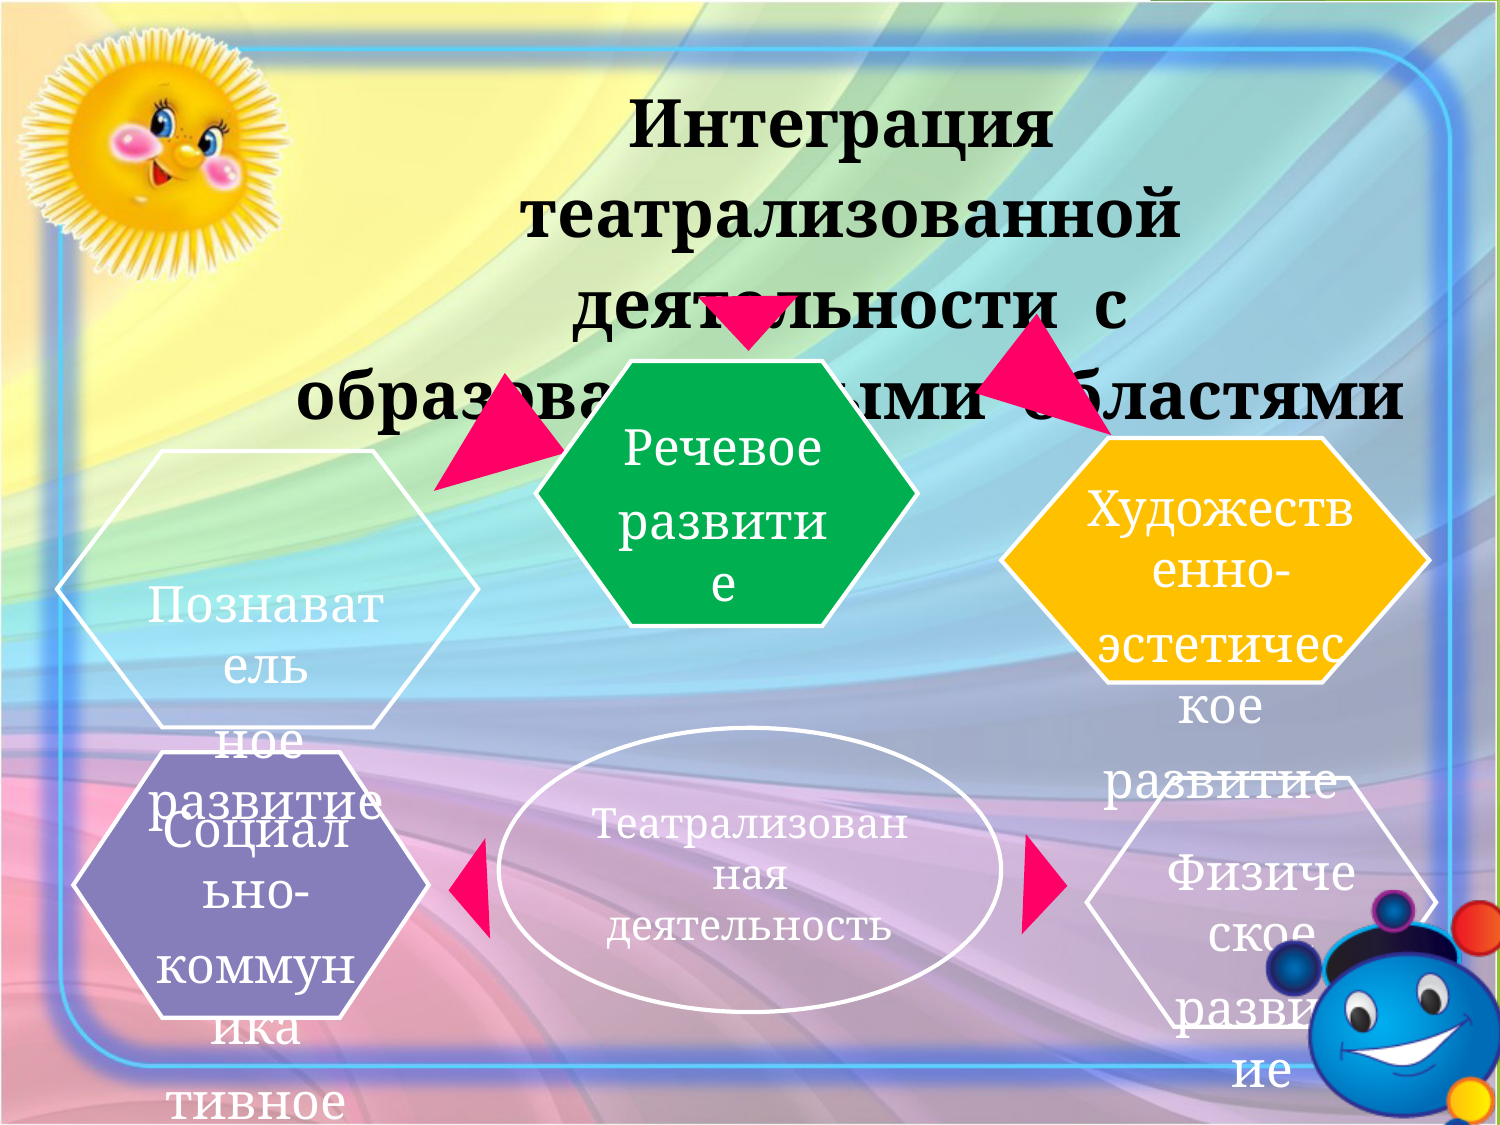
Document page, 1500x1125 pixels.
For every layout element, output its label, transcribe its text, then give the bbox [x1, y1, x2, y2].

text_box [1374, 497, 1430, 624]
text_box [597, 360, 918, 587]
text_box [1021, 833, 1068, 935]
text_box [604, 589, 849, 627]
text_box [269, 965, 278, 976]
text_box Театрализованная деятельность [572, 789, 928, 965]
text_box [230, 965, 239, 976]
text_box [697, 295, 799, 351]
picture [0, 1, 1500, 1125]
text_box Физическое развитие [1151, 833, 1374, 980]
text_box [975, 313, 1112, 436]
text_box [1080, 438, 1351, 470]
text_box [136, 752, 366, 791]
text_box [73, 792, 376, 1018]
text_box Познаватель ное развитие [126, 497, 407, 706]
text_box Социально- коммуника тивное развитие [135, 791, 377, 965]
text_box Речевое развитие [596, 408, 851, 589]
text_box [304, 965, 313, 979]
text_box [433, 372, 596, 578]
text_box Интеграция театрализованной деятельности с образовательными областями [277, 68, 1424, 326]
text_box [1238, 646, 1245, 652]
text_box [377, 807, 429, 963]
text_box [194, 965, 207, 981]
text_box [258, 752, 269, 756]
text_box Художественно- эстетическое развитие [1069, 470, 1374, 646]
text_box [1001, 482, 1069, 638]
text_box [448, 838, 491, 939]
text_box [1076, 646, 1355, 683]
